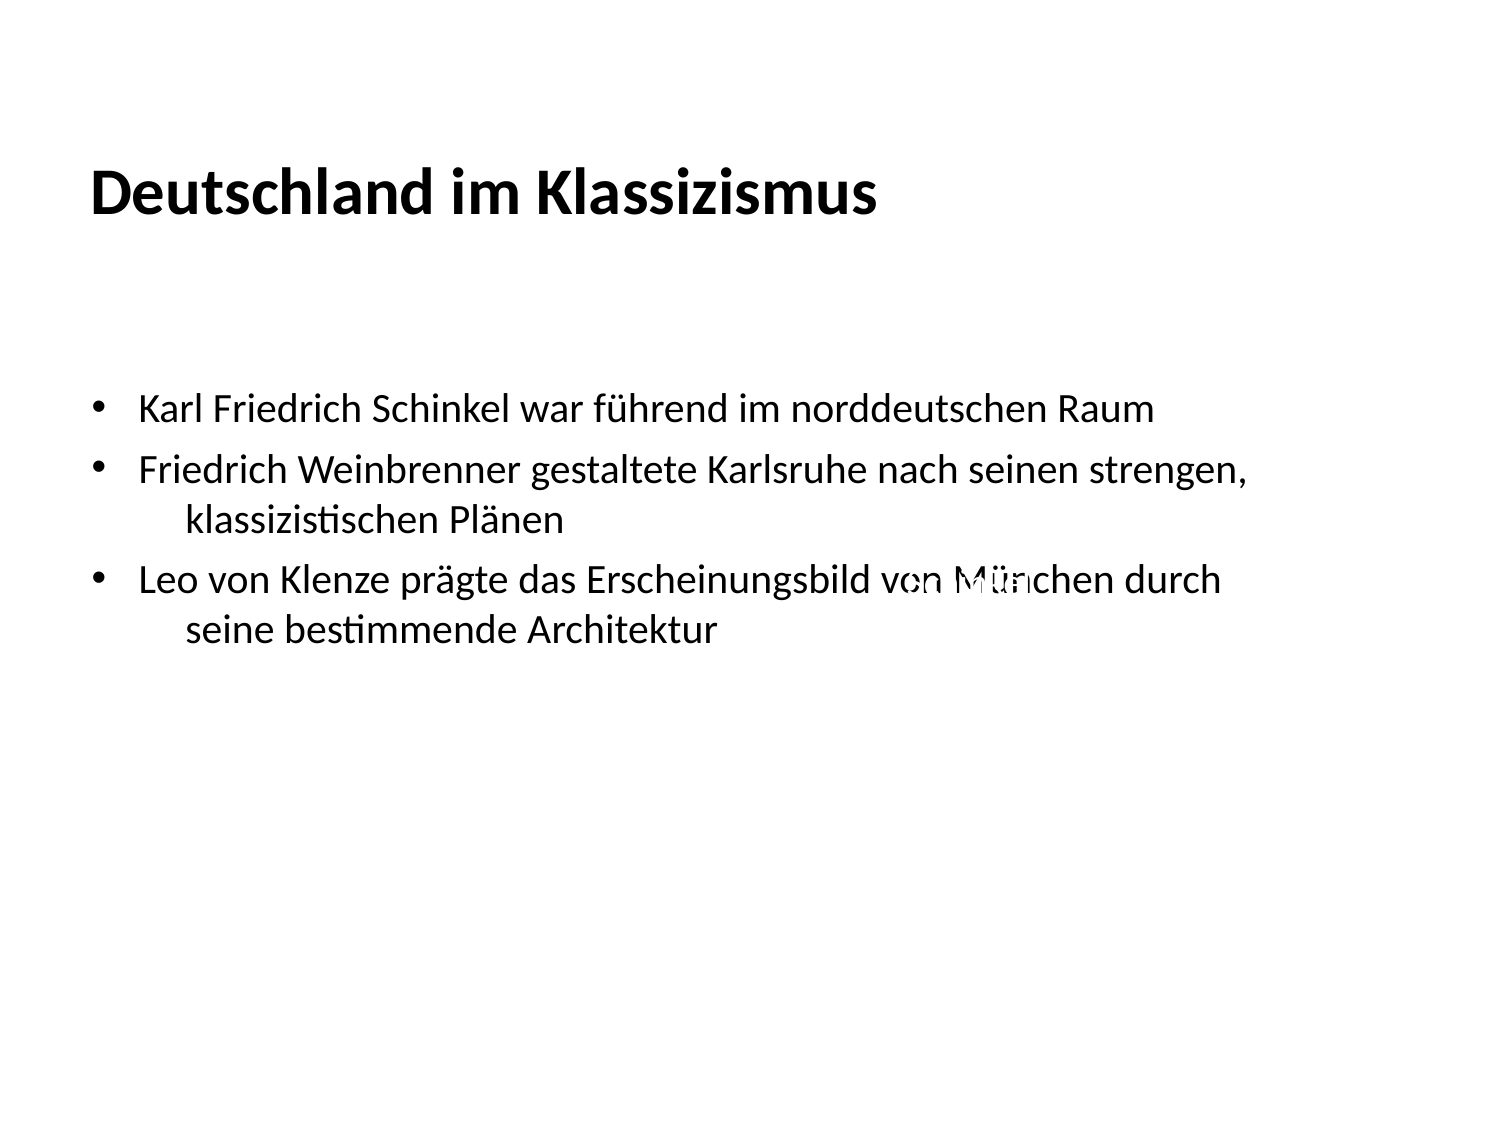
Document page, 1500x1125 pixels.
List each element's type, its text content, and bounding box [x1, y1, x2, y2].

list Karl Friedrich Schinkel war führend im norddeutschen Raum Friedrich Weinbrenner gestaltete Karlsruhe nach seinen strengen, klassizistischen Plänen Leo von Klenze prägte das Erscheinungsbild von München durch seine bestimmende Architektur [76, 373, 1296, 1125]
text_box Schinkel [891, 550, 1081, 612]
title Deutschland im Klassizismus [75, 44, 1046, 236]
